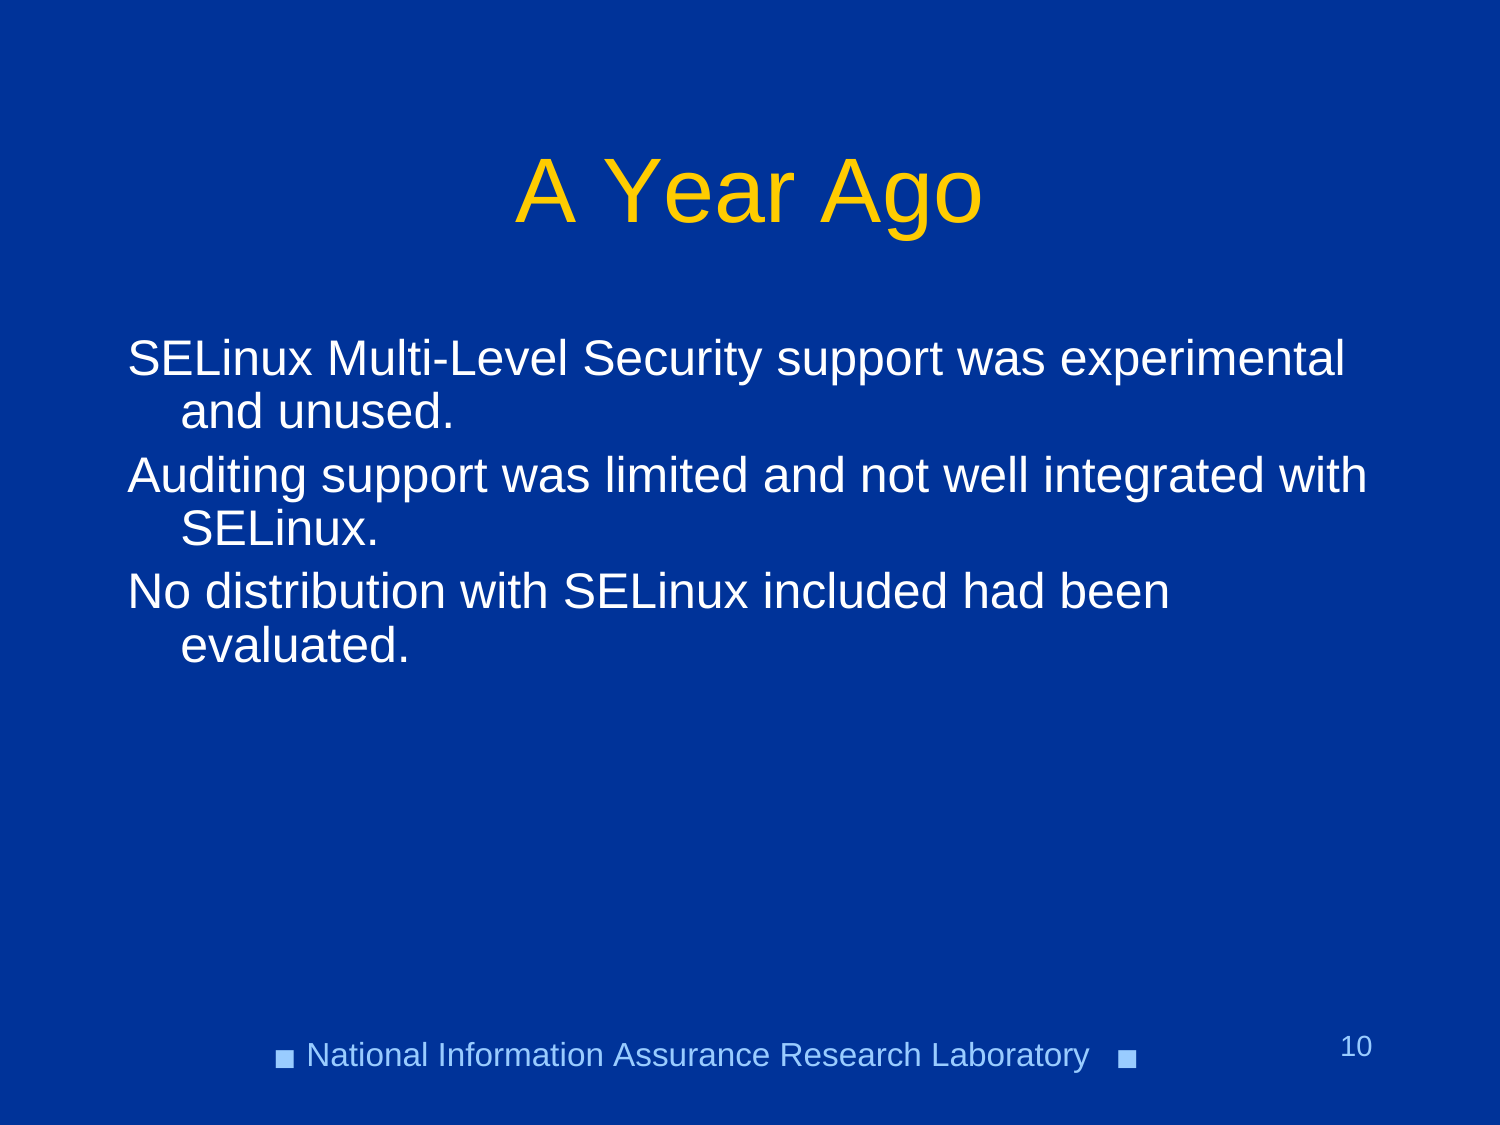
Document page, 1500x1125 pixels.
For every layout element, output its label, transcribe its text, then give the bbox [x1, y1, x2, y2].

list SELinux Multi-Level Security support was experimental and unused. Auditing support was limited and not well integrated with SELinux. No distribution with SELinux included had been evaluated. [112, 324, 1388, 1006]
title A Year Ago [112, 55, 1388, 324]
